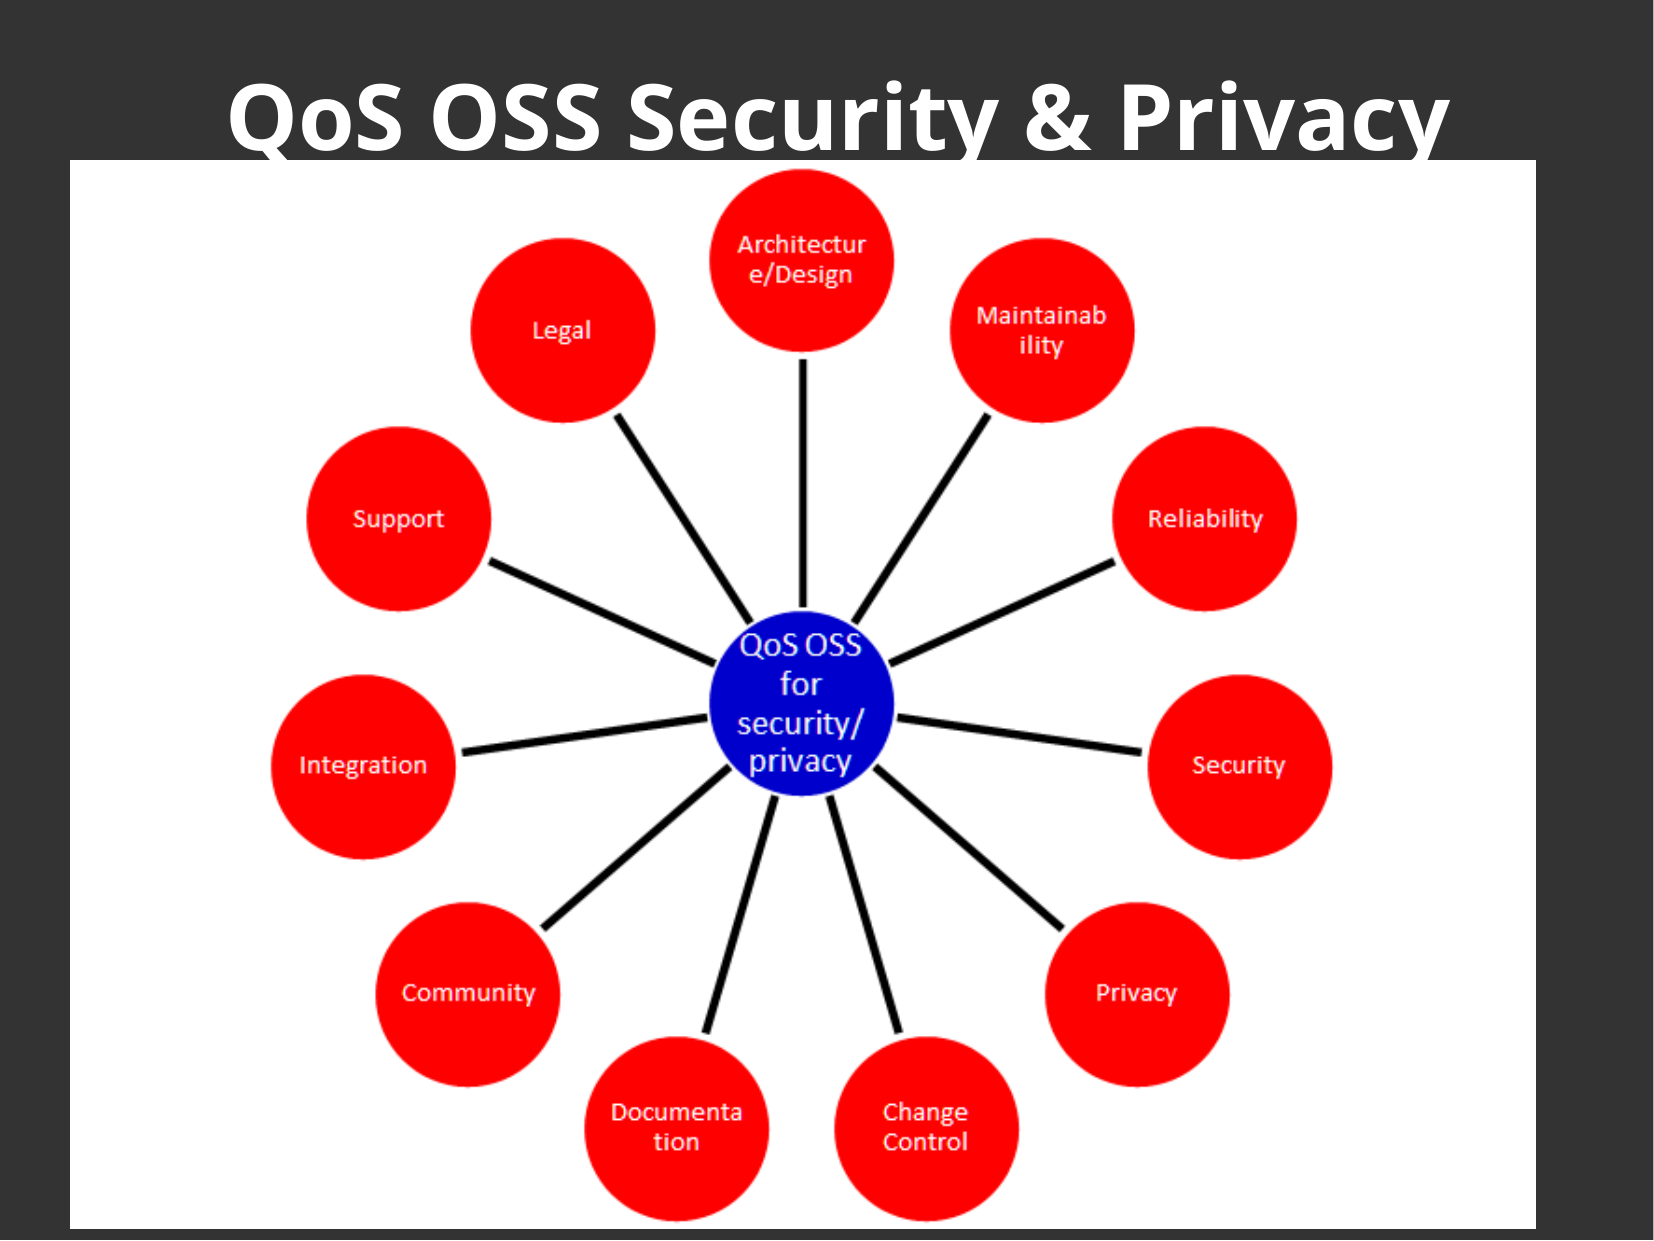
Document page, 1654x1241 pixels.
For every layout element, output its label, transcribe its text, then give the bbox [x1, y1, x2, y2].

title QoS OSS Security & Privacy [94, 11, 1583, 219]
picture [70, 160, 1536, 1229]
